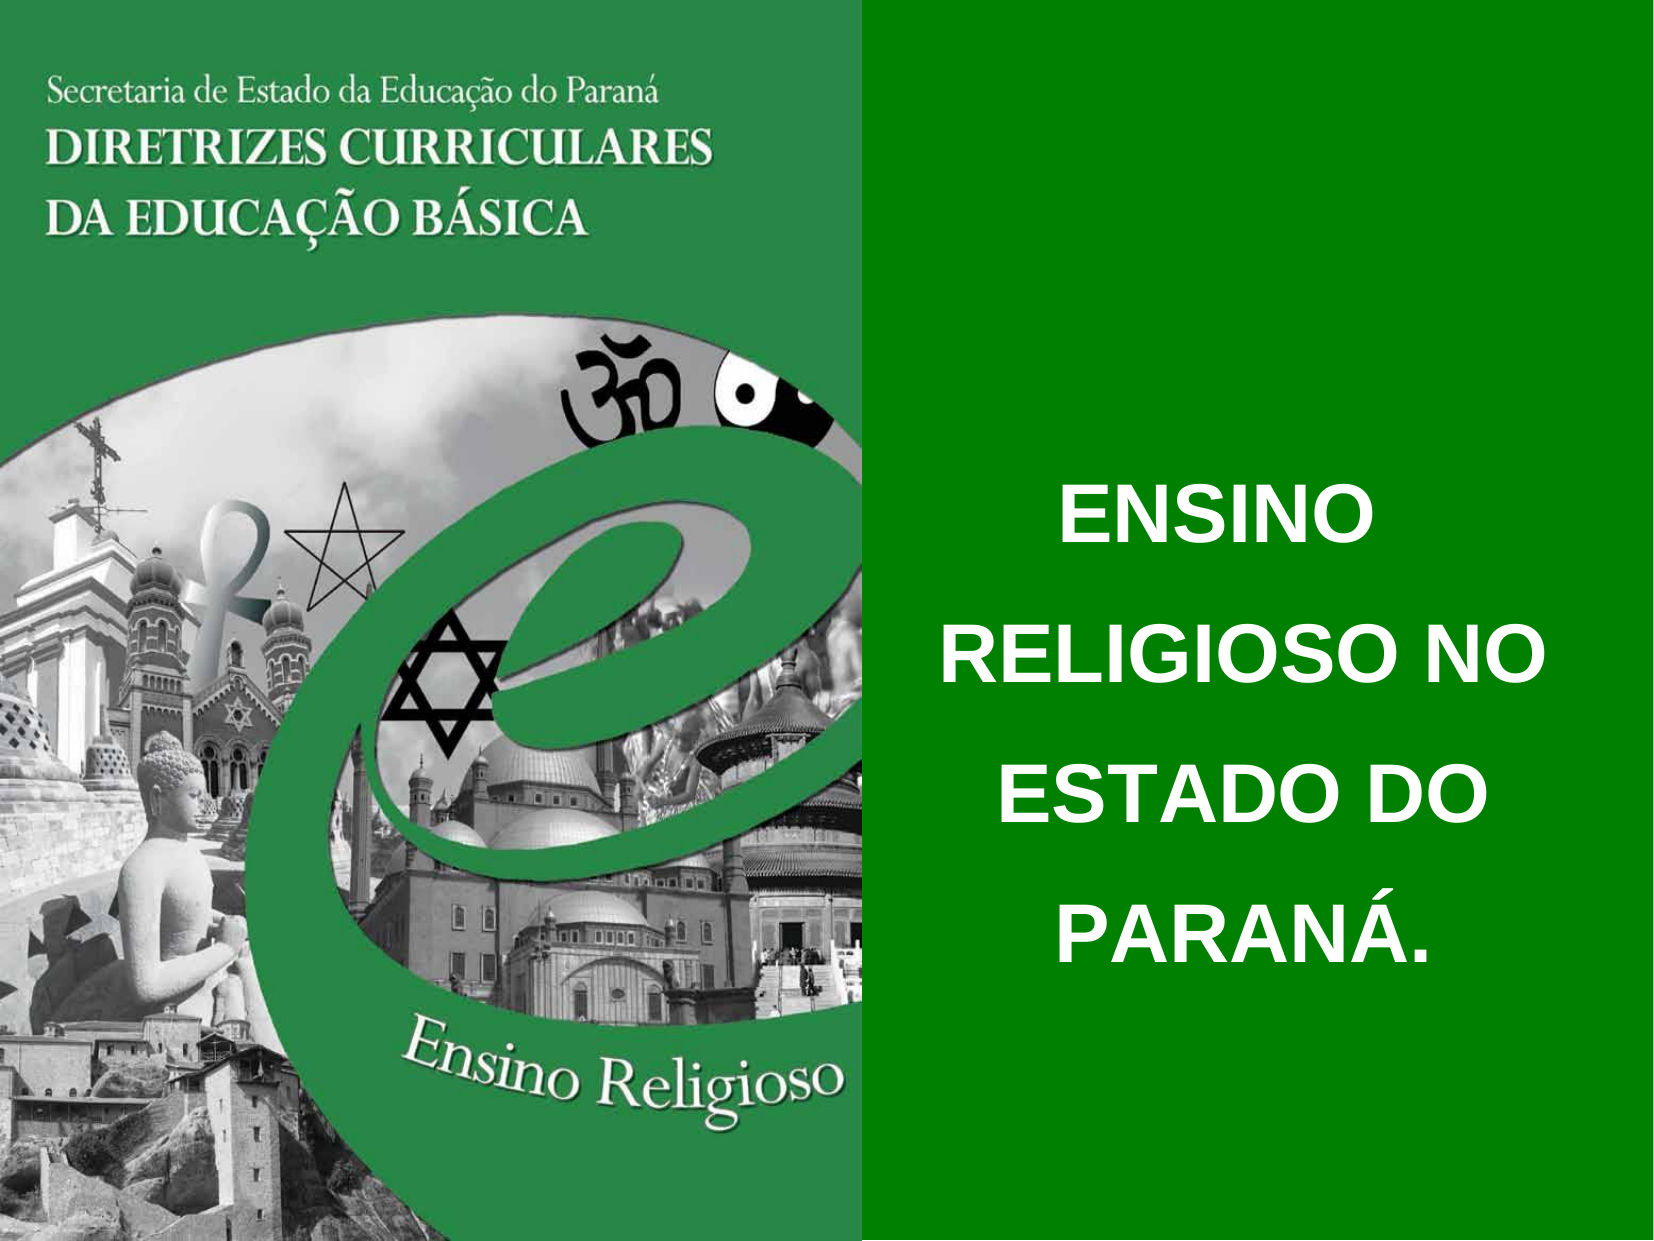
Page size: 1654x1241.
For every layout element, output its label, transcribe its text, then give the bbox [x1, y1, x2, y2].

list ENSINO RELIGIOSO NO ESTADO DO PARANÁ. [845, 290, 1572, 1109]
picture [0, 0, 862, 1241]
